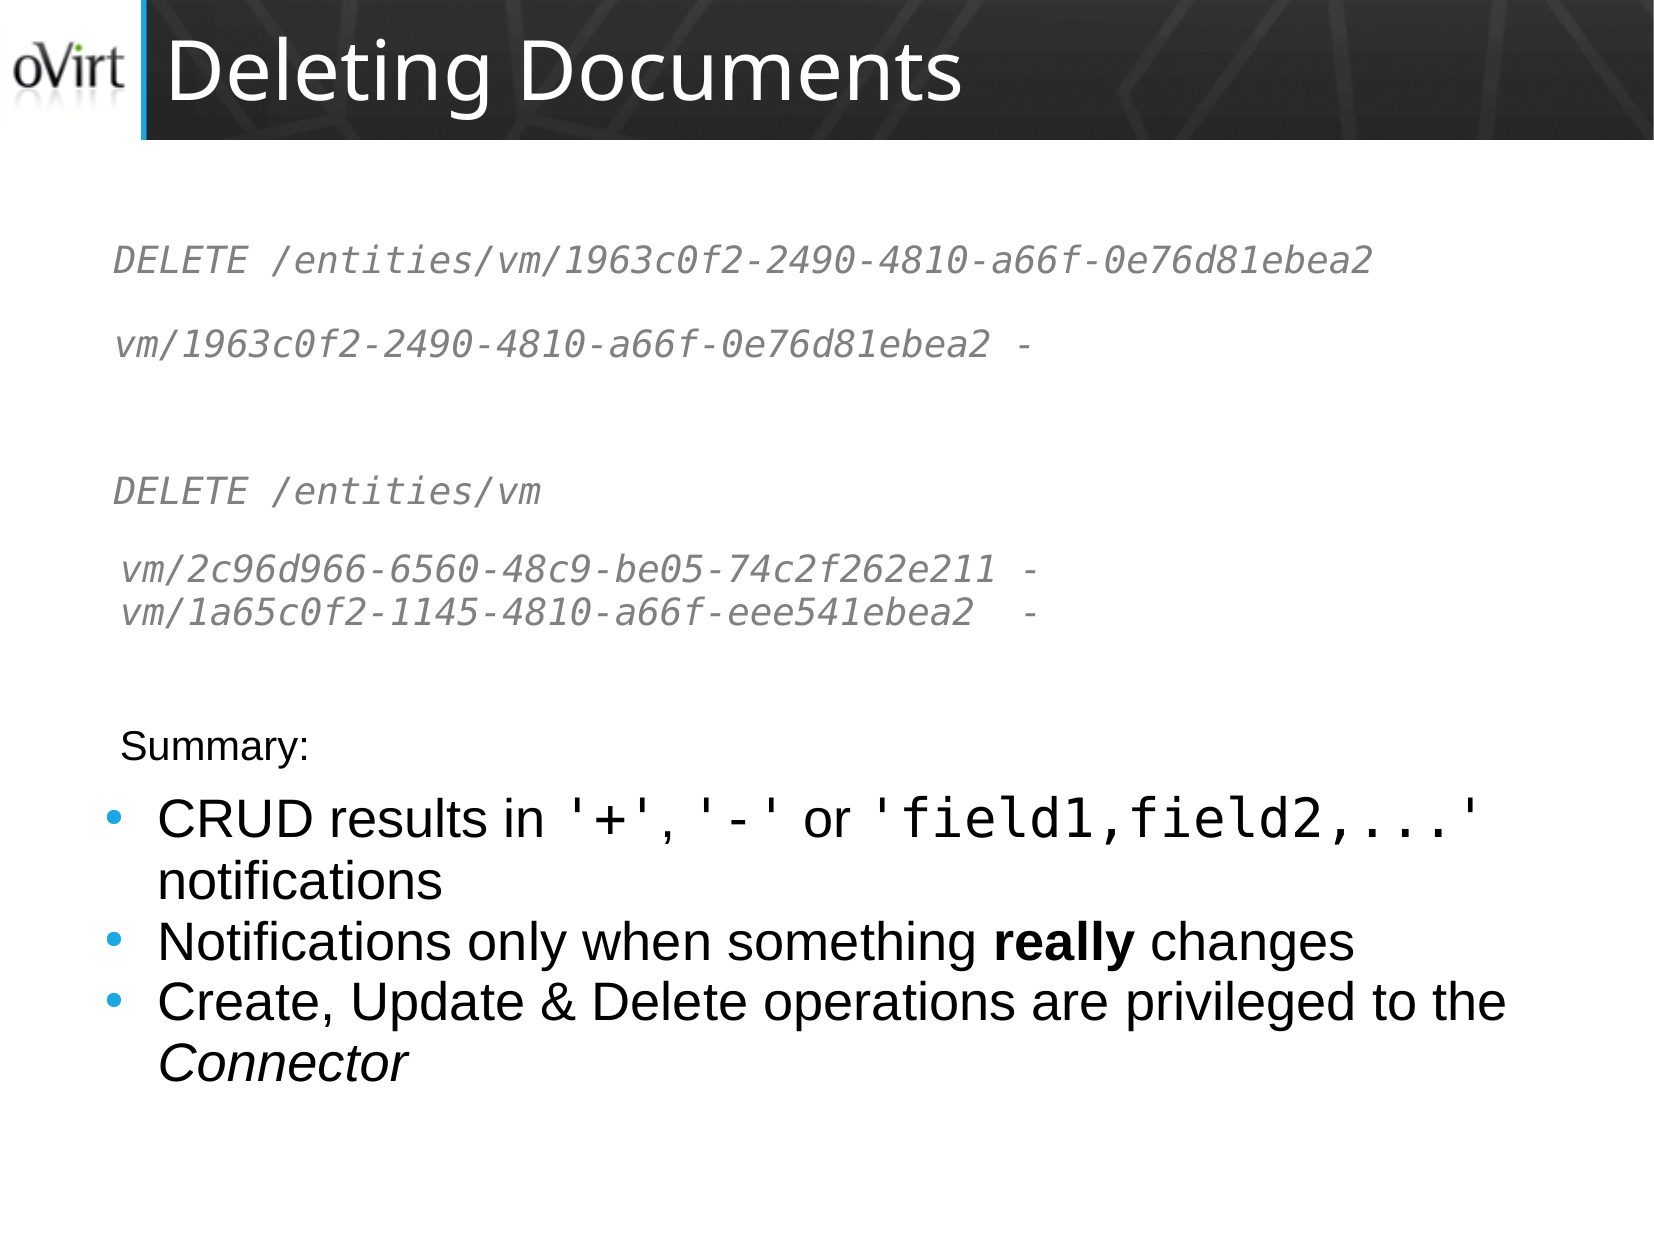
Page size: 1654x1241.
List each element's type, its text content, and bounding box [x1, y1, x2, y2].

text_box Summary: [105, 715, 325, 777]
title Deleting Documents [164, 18, 1653, 119]
text_box DELETE /entities/vm [99, 462, 1555, 521]
text_box DELETE /entities/vm/1963c0f2-2490-4810-a66f-0e76d81ebea2 [99, 231, 1555, 291]
text_box vm/1963c0f2-2490-4810-a66f-0e76d81ebea2 - [99, 315, 1555, 418]
text_box vm/2c96d966-6560-48c9-be05-74c2f262e211 - vm/1a65c0f2-1145-4810-a66f-eee541ebea2 - [105, 540, 1561, 686]
text_box CRUD results in '+', '-' or 'field1,field2,...' notifications Notifications only when something really changes Create, Update & Delete operations are privileged to the Connector [71, 780, 1561, 1181]
picture [0, 0, 1654, 140]
